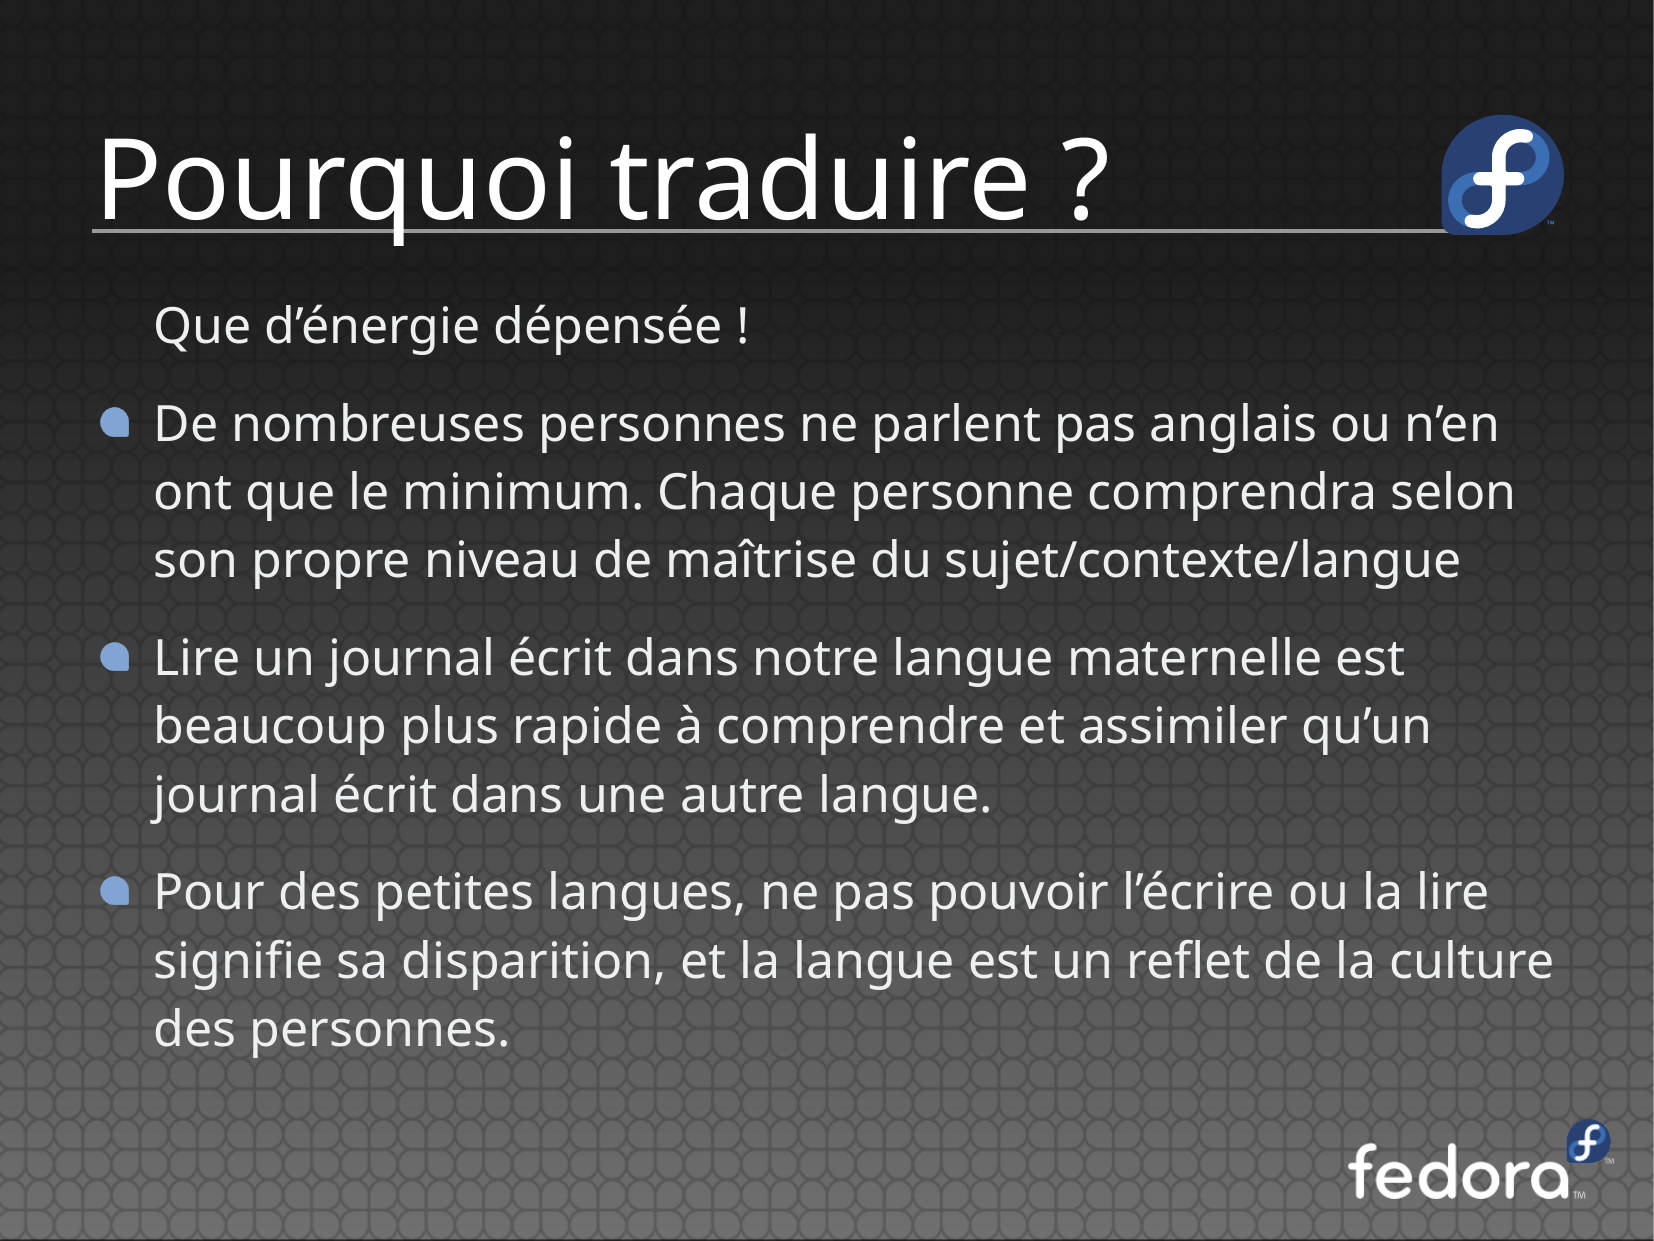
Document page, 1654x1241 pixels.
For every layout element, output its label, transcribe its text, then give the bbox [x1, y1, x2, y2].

picture [0, 0, 1654, 1241]
title Pourquoi traduire ? [94, 100, 1426, 251]
list Que d’énergie dépensée ! De nombreuses personnes ne parlent pas anglais ou n’en ont que le minimum. Chaque personne comprendra selon son propre niveau de maîtrise du sujet/contexte/langue Lire un journal écrit dans notre langue maternelle est beaucoup plus rapide à comprendre et assimiler qu’un journal écrit dans une autre langue. Pour des petites langues, ne pas pouvoir l’écrire ou la lire signifie sa disparition, et la langue est un reflet de la culture des personnes. [82, 290, 1571, 1179]
